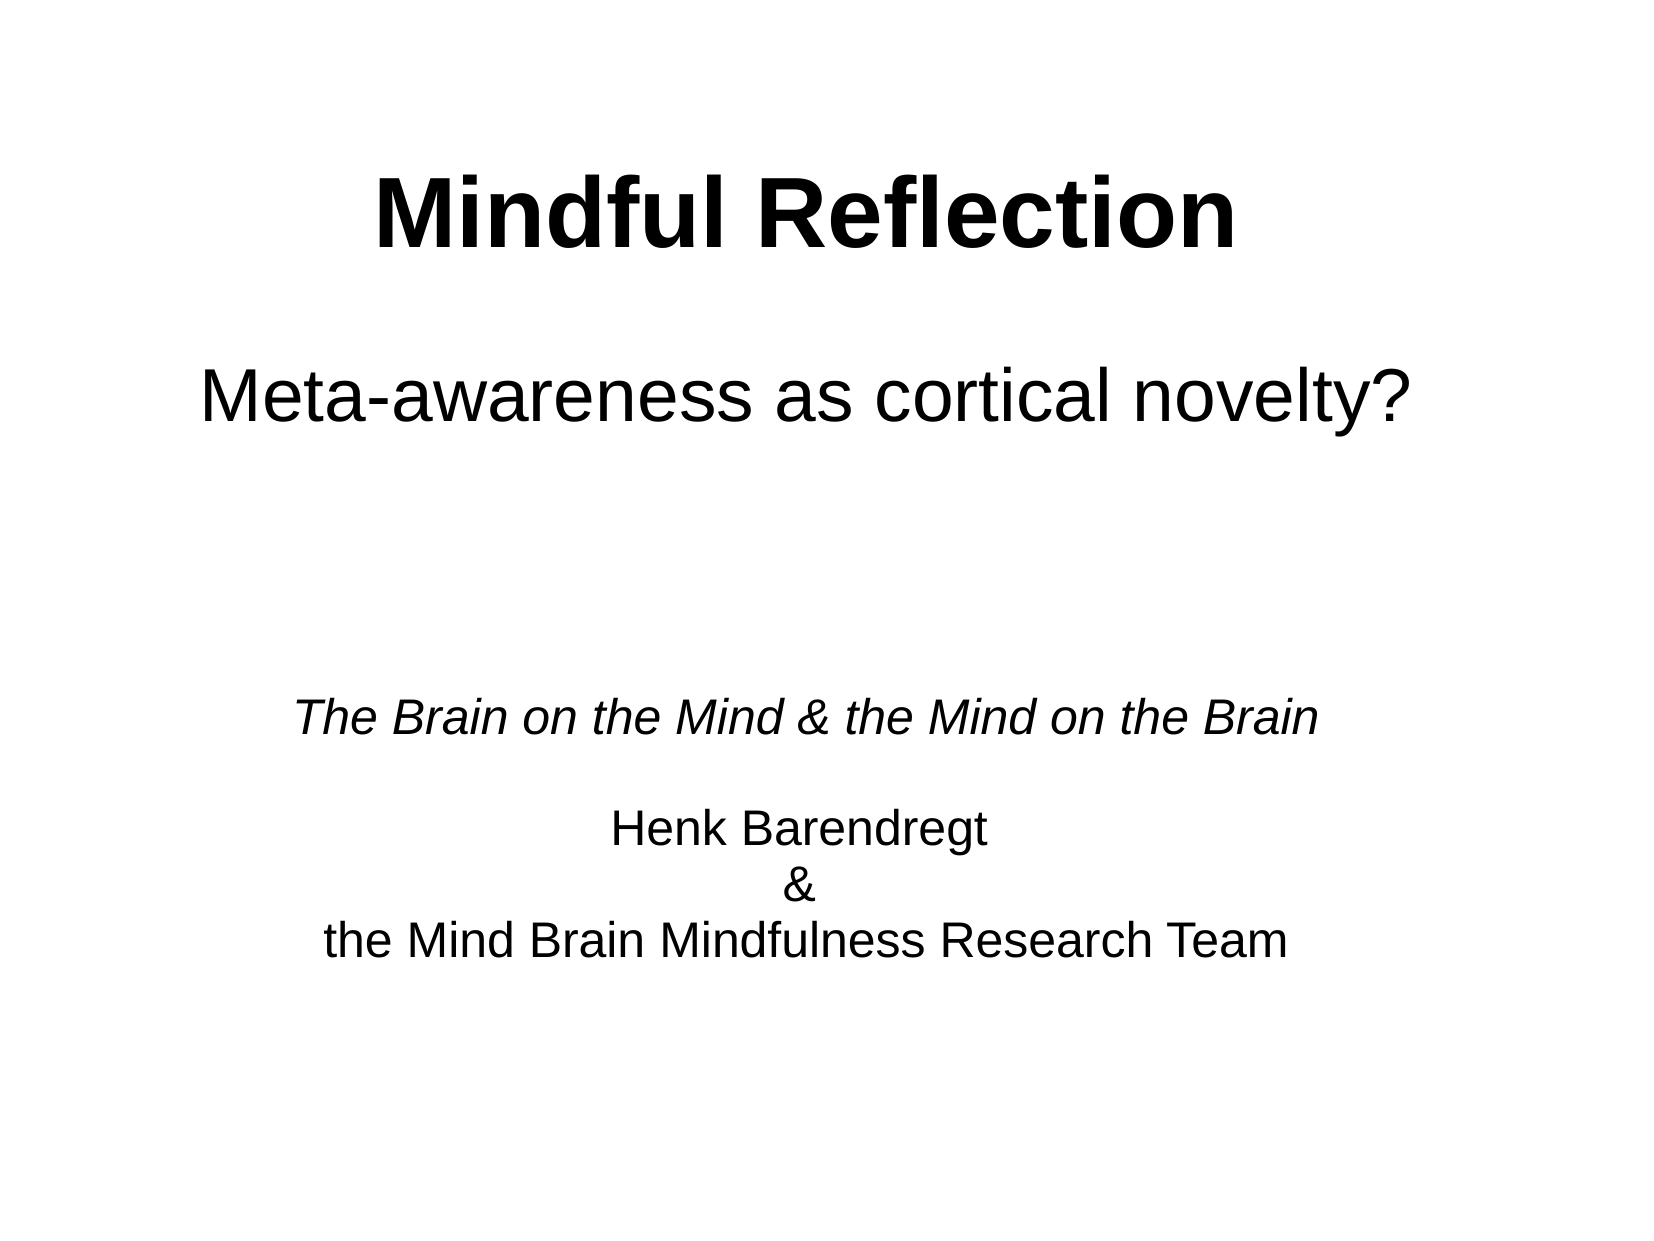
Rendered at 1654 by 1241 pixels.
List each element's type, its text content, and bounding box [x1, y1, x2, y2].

text_box Mindful Reflection Meta-awareness as cortical novelty? The Brain on the Mind & the Mind on the Brain Henk Barendregt & the Mind Brain Mindfulness Research Team [150, 150, 1463, 1027]
